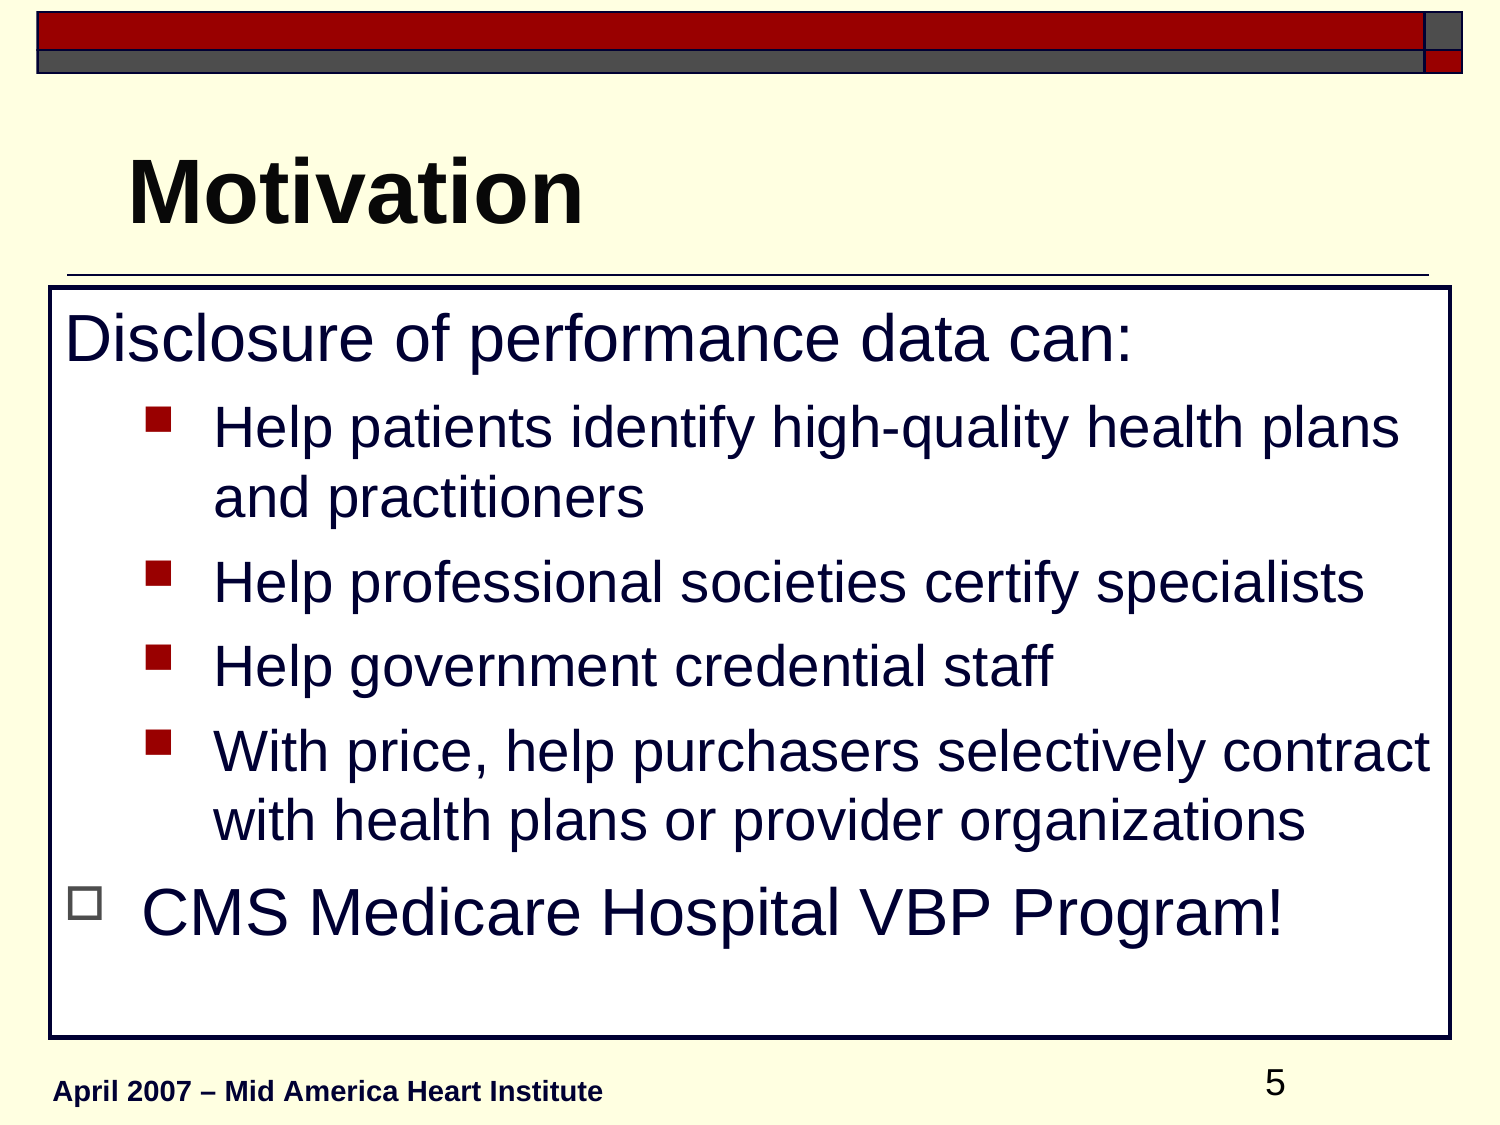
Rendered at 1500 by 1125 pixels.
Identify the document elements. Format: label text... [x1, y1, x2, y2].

list Disclosure of performance data can: Help patients identify high-quality health plans and practitioners Help professional societies certify specialists Help government credential staff With price, help purchasers selectively contract with health plans or provider organizations CMS Medicare Hospital VBP Program! [50, 287, 1450, 1038]
title Motivation [112, 62, 1388, 250]
